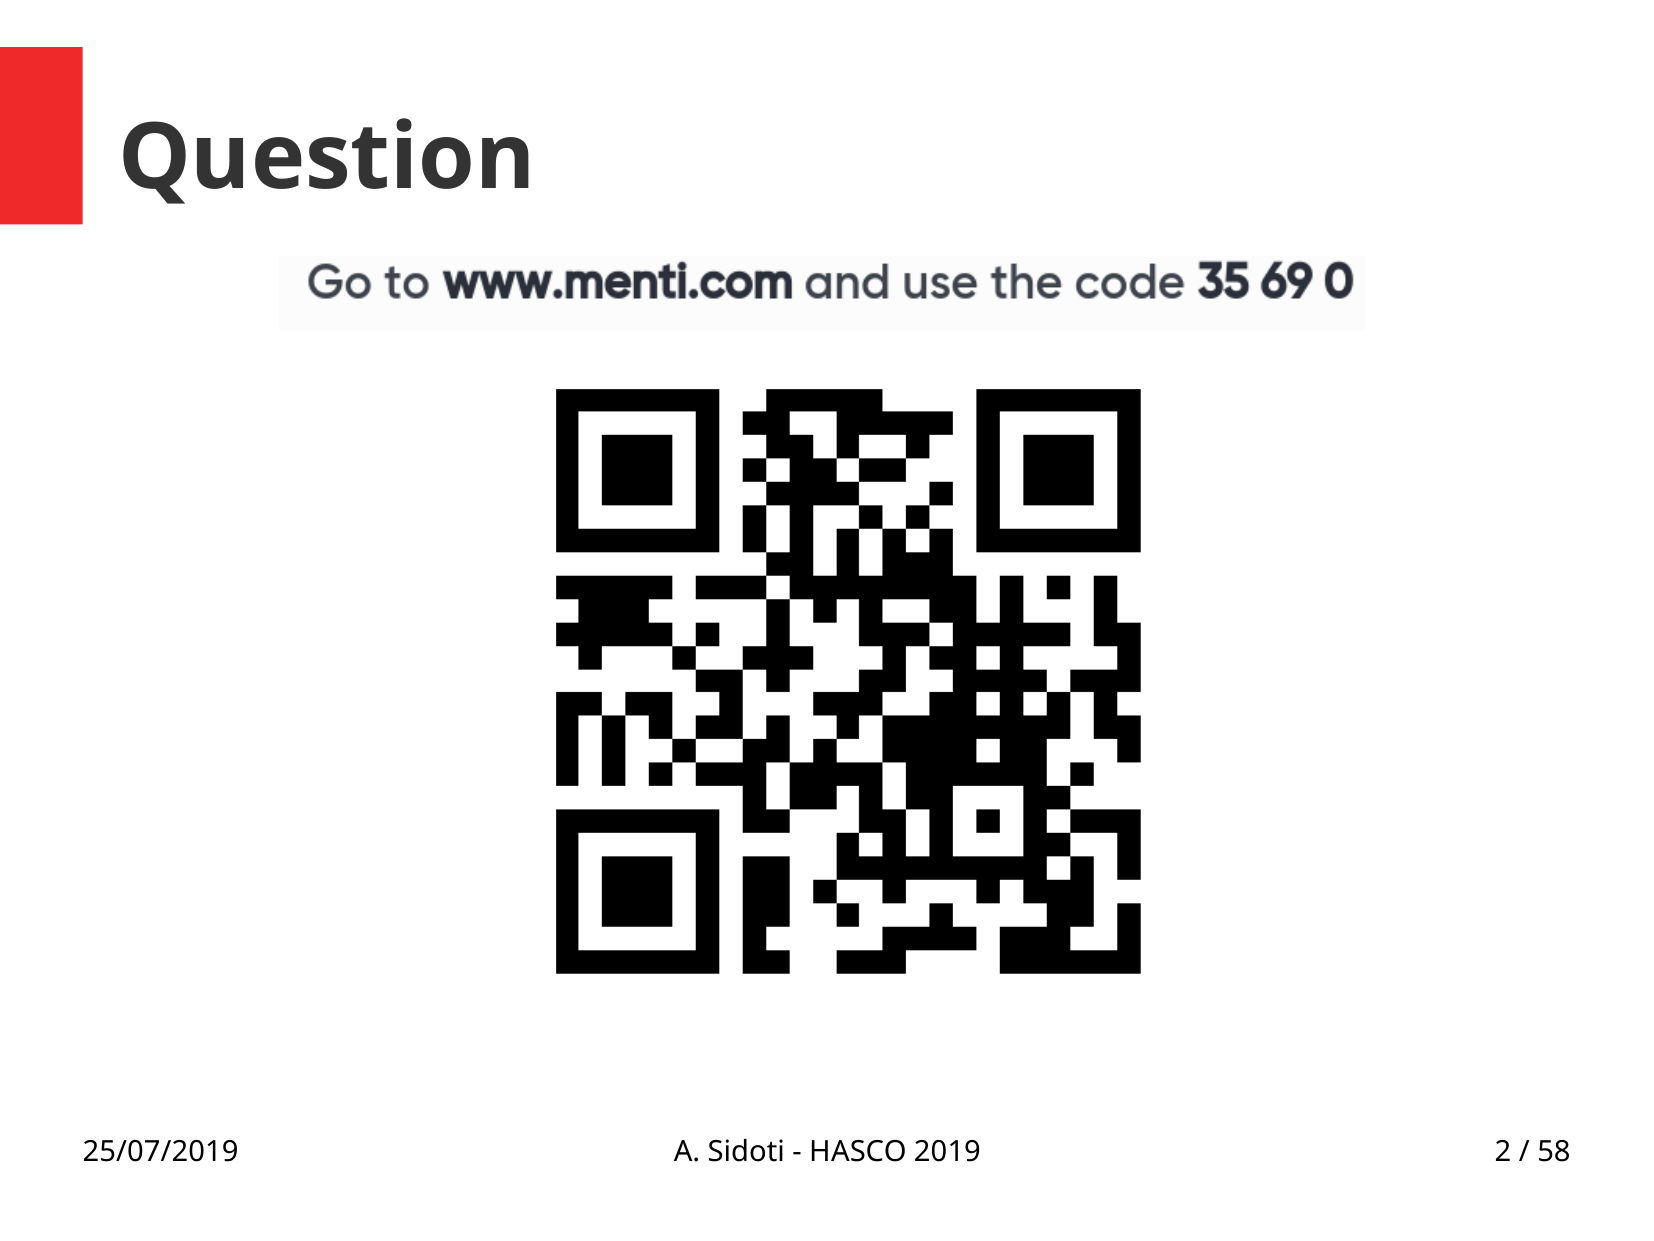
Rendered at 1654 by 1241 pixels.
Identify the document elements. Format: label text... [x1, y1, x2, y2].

title Question [118, 49, 1571, 257]
picture [279, 256, 1366, 340]
picture [555, 388, 1142, 976]
